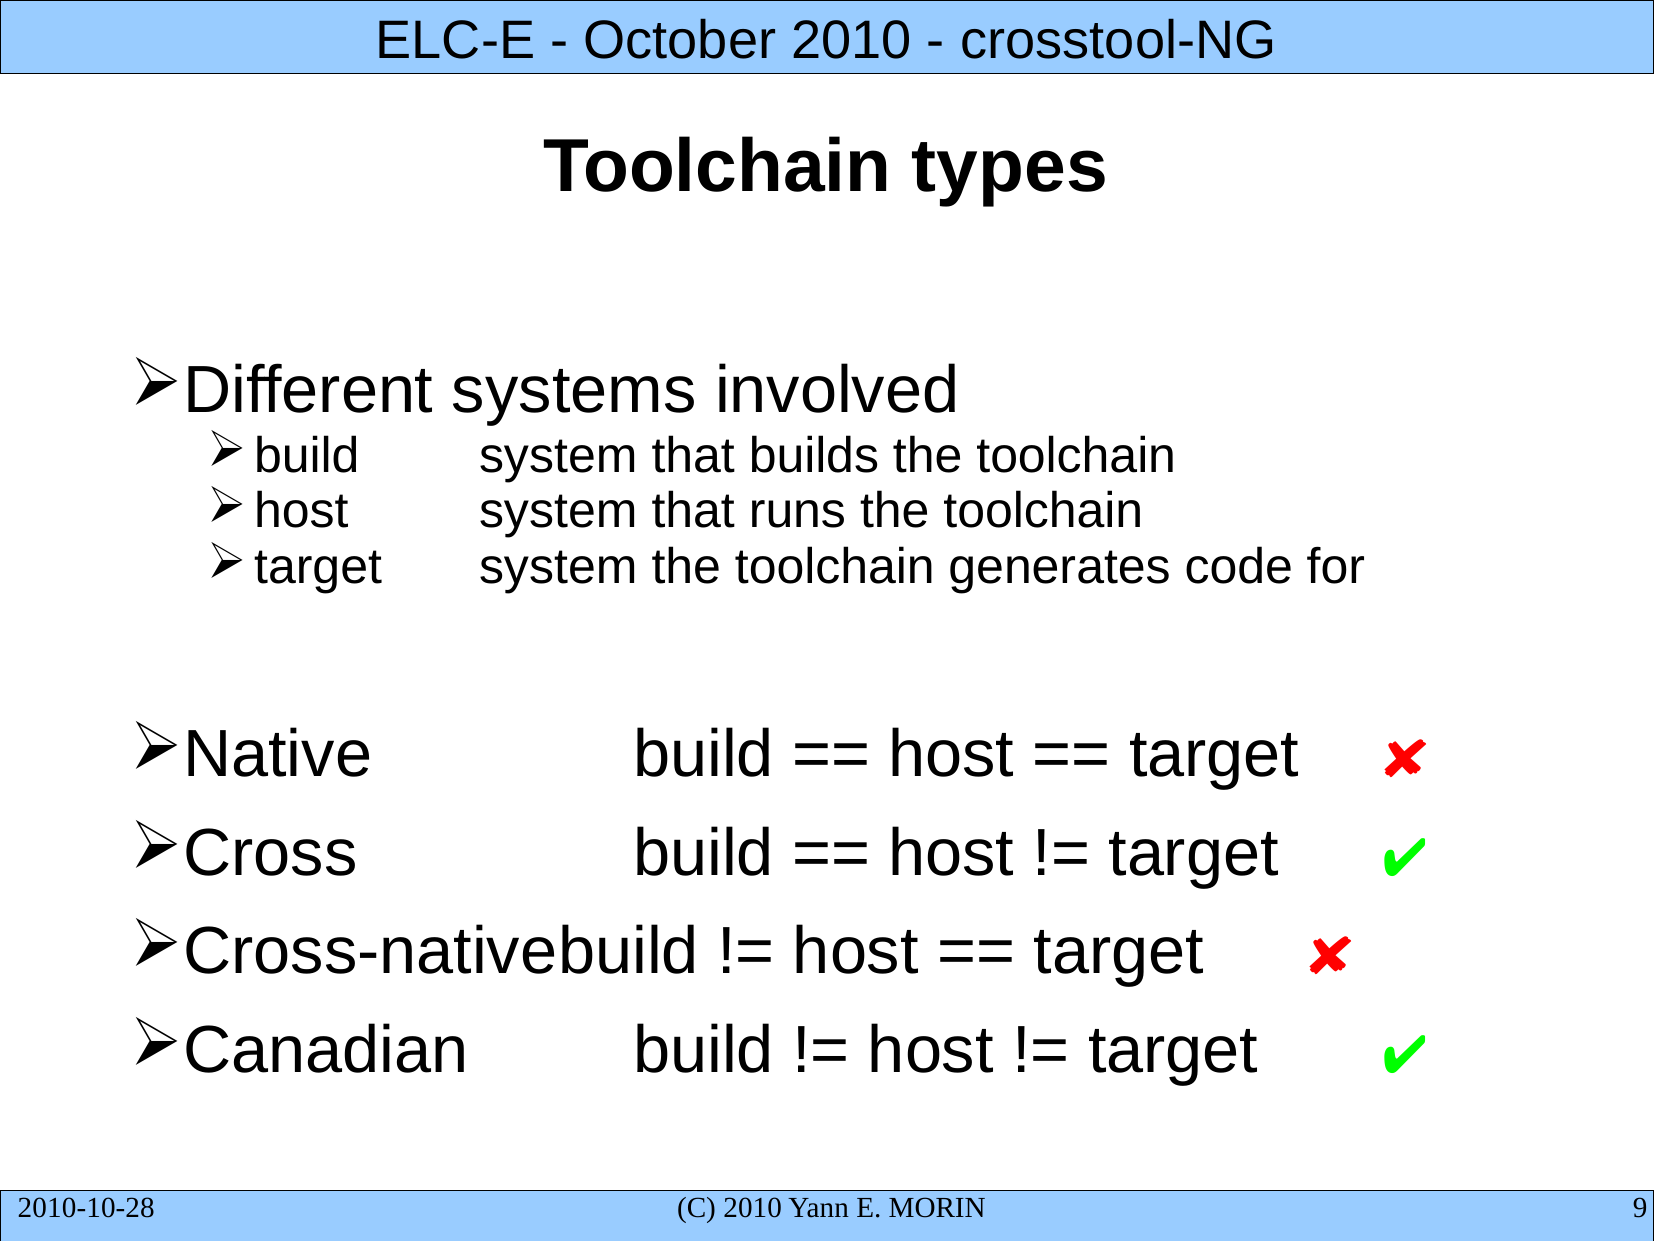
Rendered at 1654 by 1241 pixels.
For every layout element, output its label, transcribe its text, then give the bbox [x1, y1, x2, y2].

title ELC-E - October 2010 - crosstool-NG [82, 0, 1571, 79]
list Toolchain types [167, 123, 1467, 222]
list Different systems involved build system that builds the toolchain host system that runs the toolchain target system the toolchain generates code for Native build == host == target  Cross build == host != target  Cross-native build != host == target  Canadian build != host != target  [112, 352, 1538, 1087]
